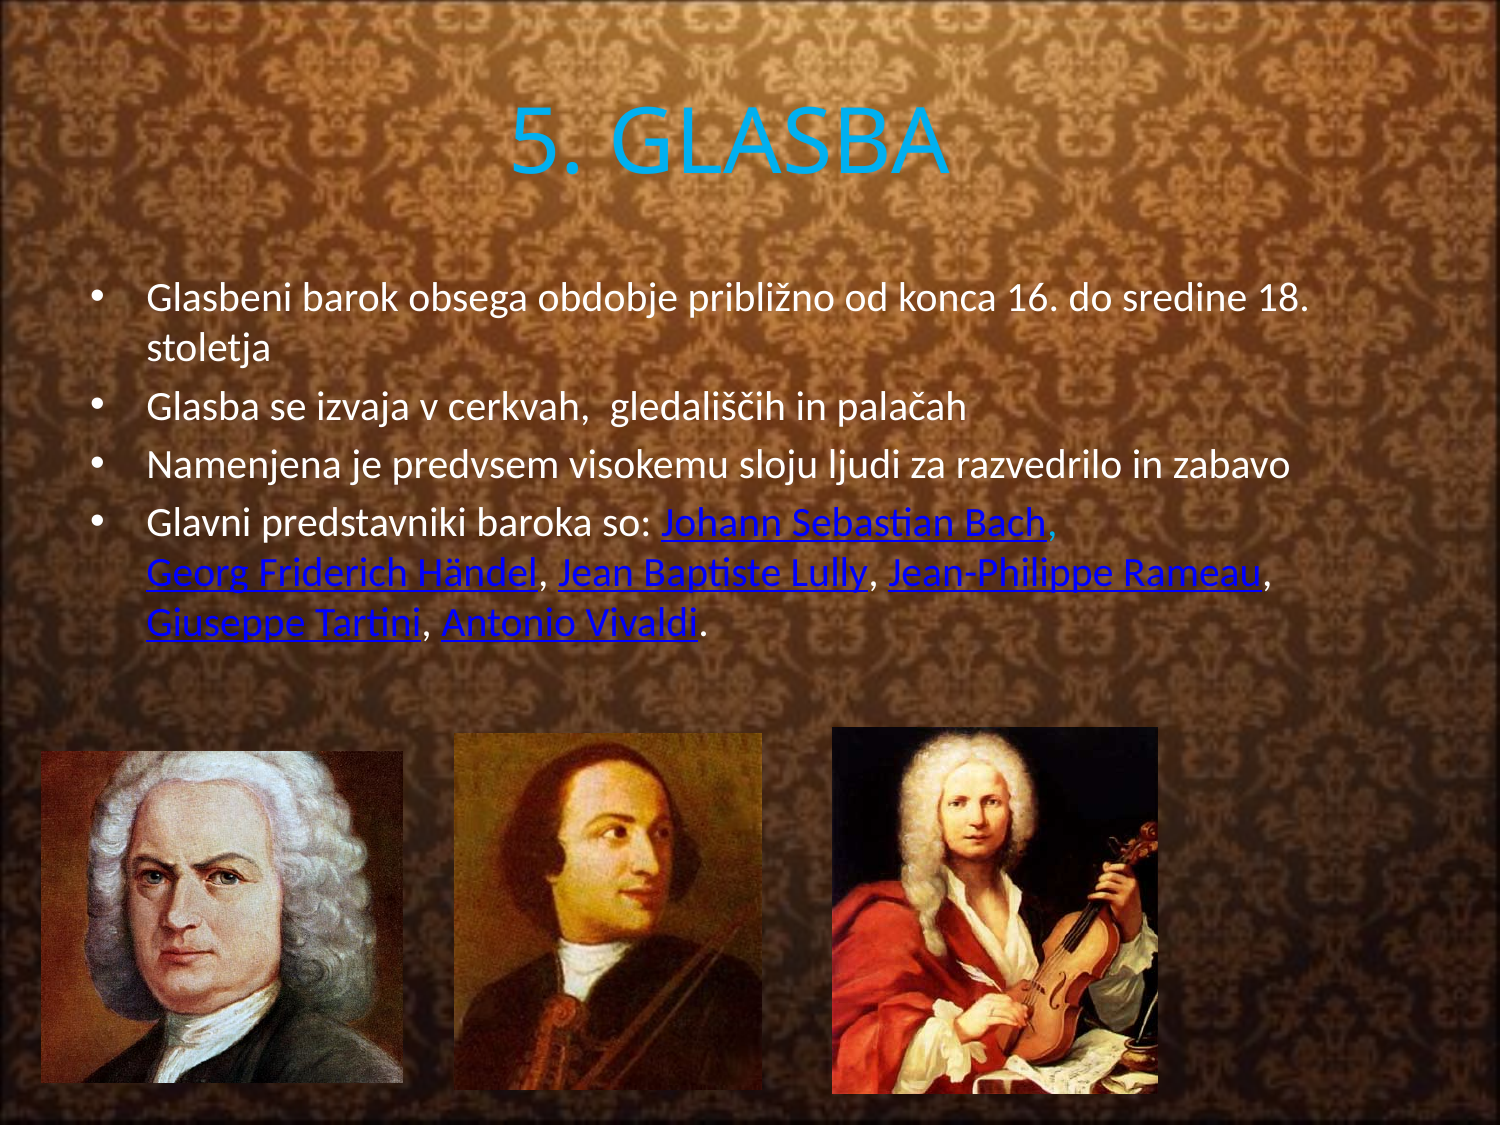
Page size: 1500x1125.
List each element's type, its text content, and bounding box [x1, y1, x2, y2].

list Glasbeni barok obsega obdobje približno od konca 16. do sredine 18. stoletja Glasba se izvaja v cerkvah, gledališčih in palačah Namenjena je predvsem visokemu sloju ljudi za razvedrilo in zabavo Glavni predstavniki baroka so: Johann Sebastian Bach, Georg Friderich Händel, Jean Baptiste Lully, Jean-Philippe Rameau, Giuseppe Tartini, Antonio Vivaldi. [75, 262, 1425, 1005]
title 5. GLASBA [253, 42, 1206, 231]
picture [0, 0, 1500, 1125]
